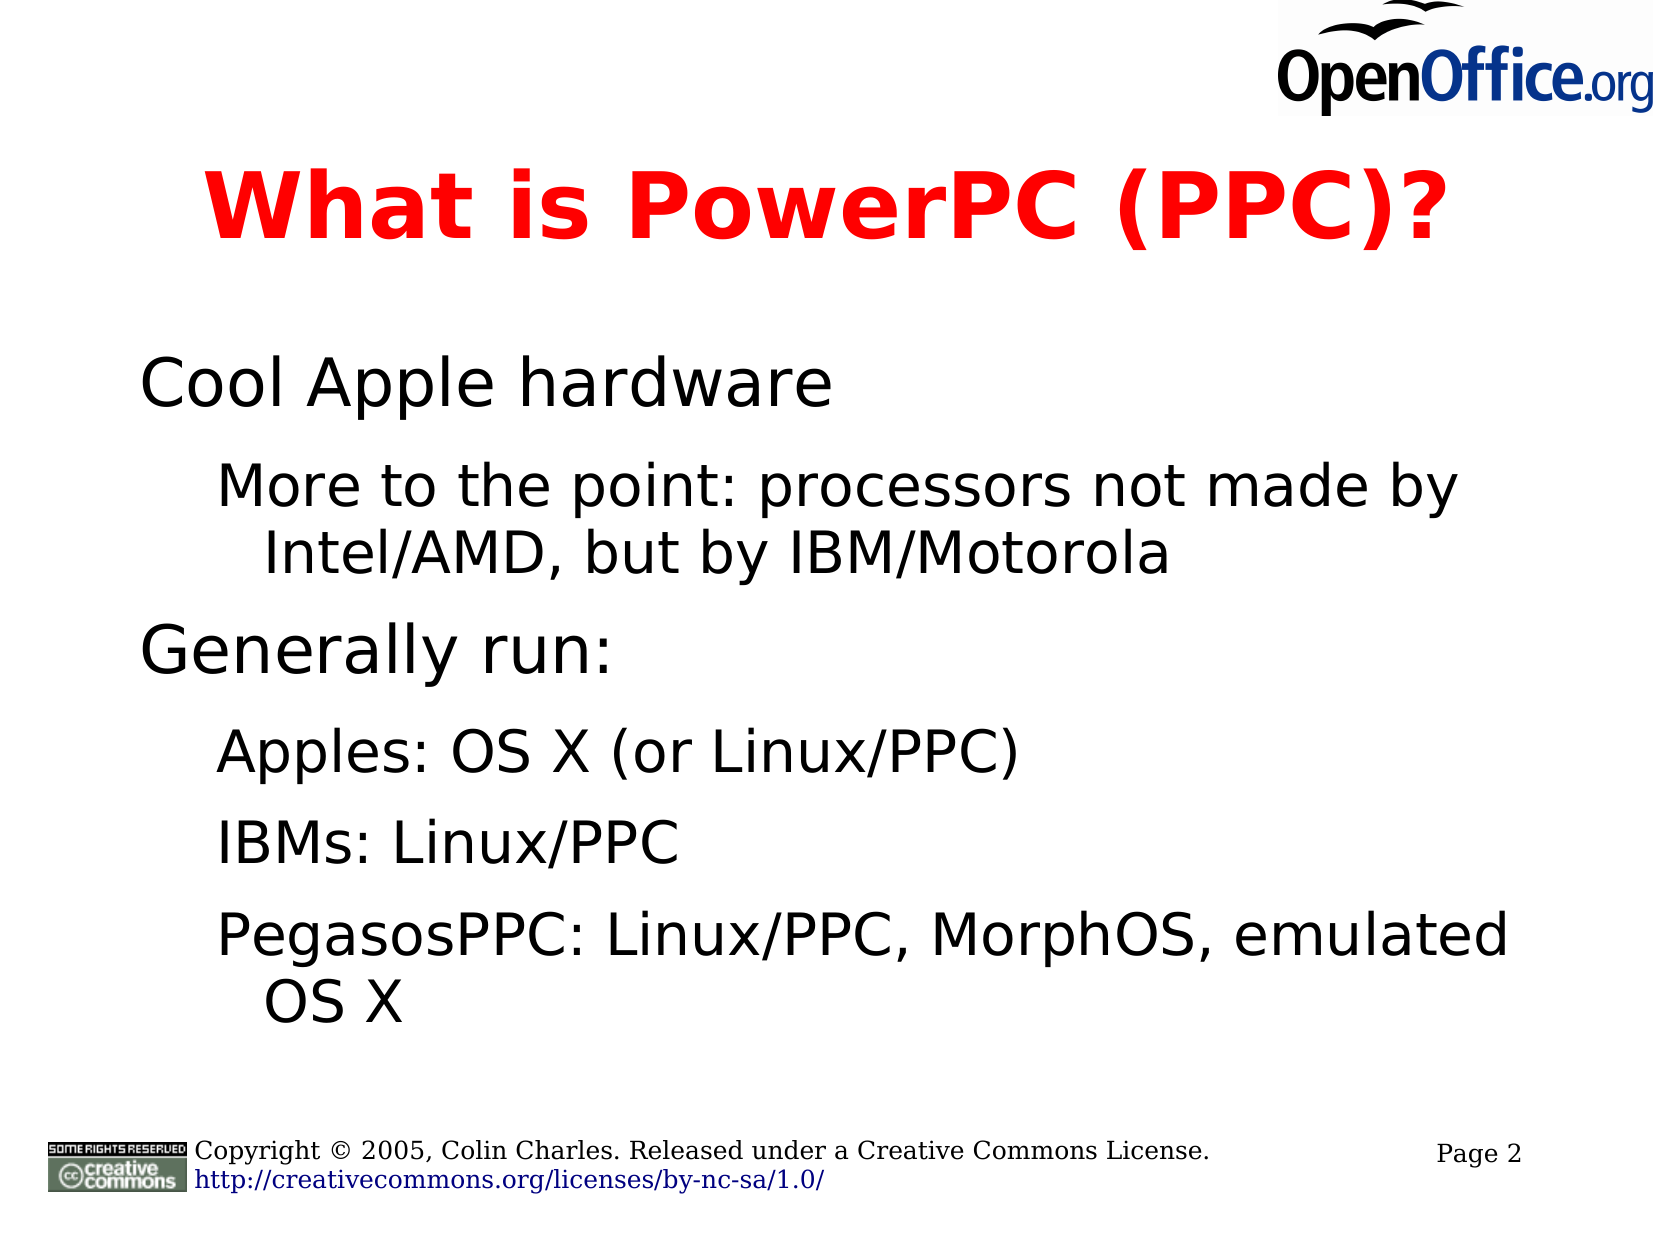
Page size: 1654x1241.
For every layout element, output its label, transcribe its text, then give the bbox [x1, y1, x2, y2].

picture [48, 1142, 187, 1192]
list Cool Apple hardware More to the point: processors not made by Intel/AMD, but by IBM/Motorola Generally run: Apples: OS X (or Linux/PPC) IBMs: Linux/PPC PegasosPPC: Linux/PPC, MorphOS, emulated OS X [121, 344, 1534, 1127]
picture [1278, 0, 1653, 116]
title What is PowerPC (PPC)? [121, 102, 1534, 311]
